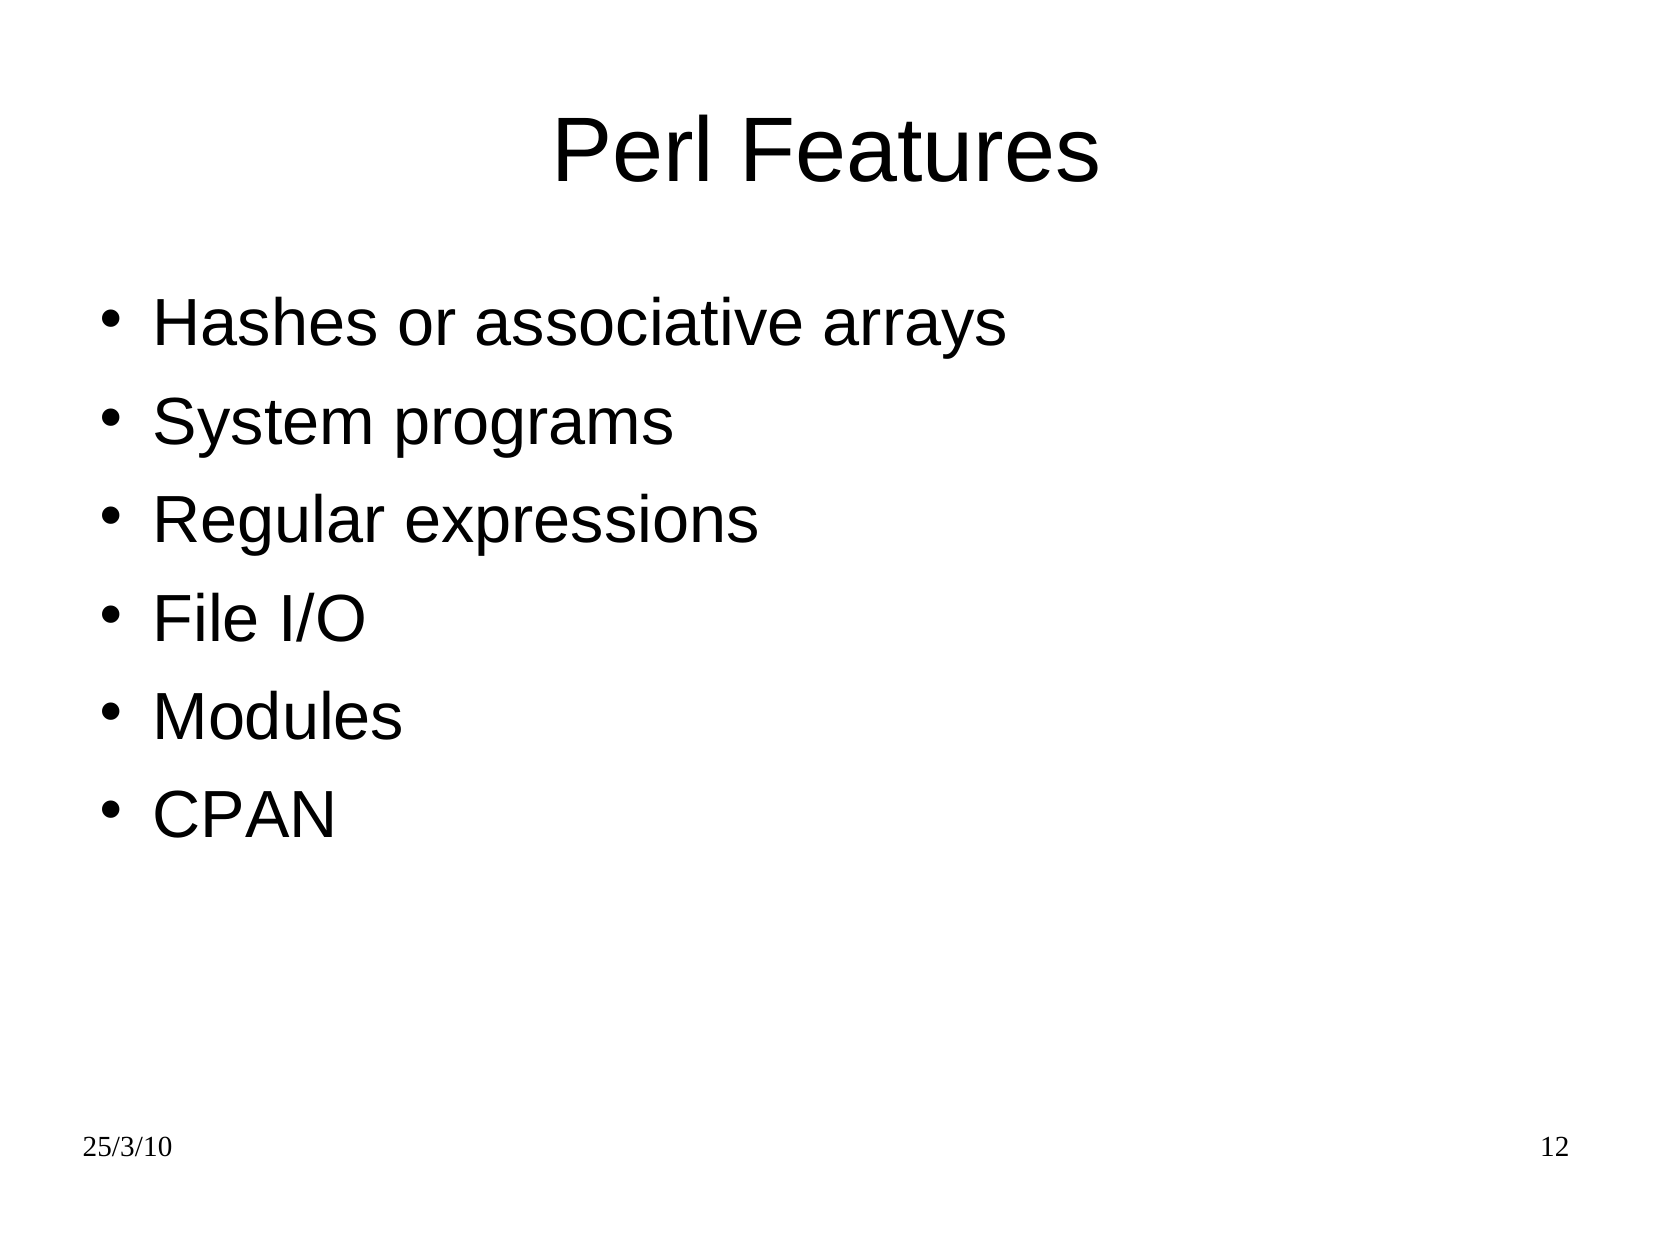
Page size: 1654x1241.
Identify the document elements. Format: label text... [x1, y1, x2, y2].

list Hashes or associative arrays System programs Regular expressions File I/O Modules CPAN [82, 290, 1571, 1109]
title Perl Features [82, 49, 1571, 257]
